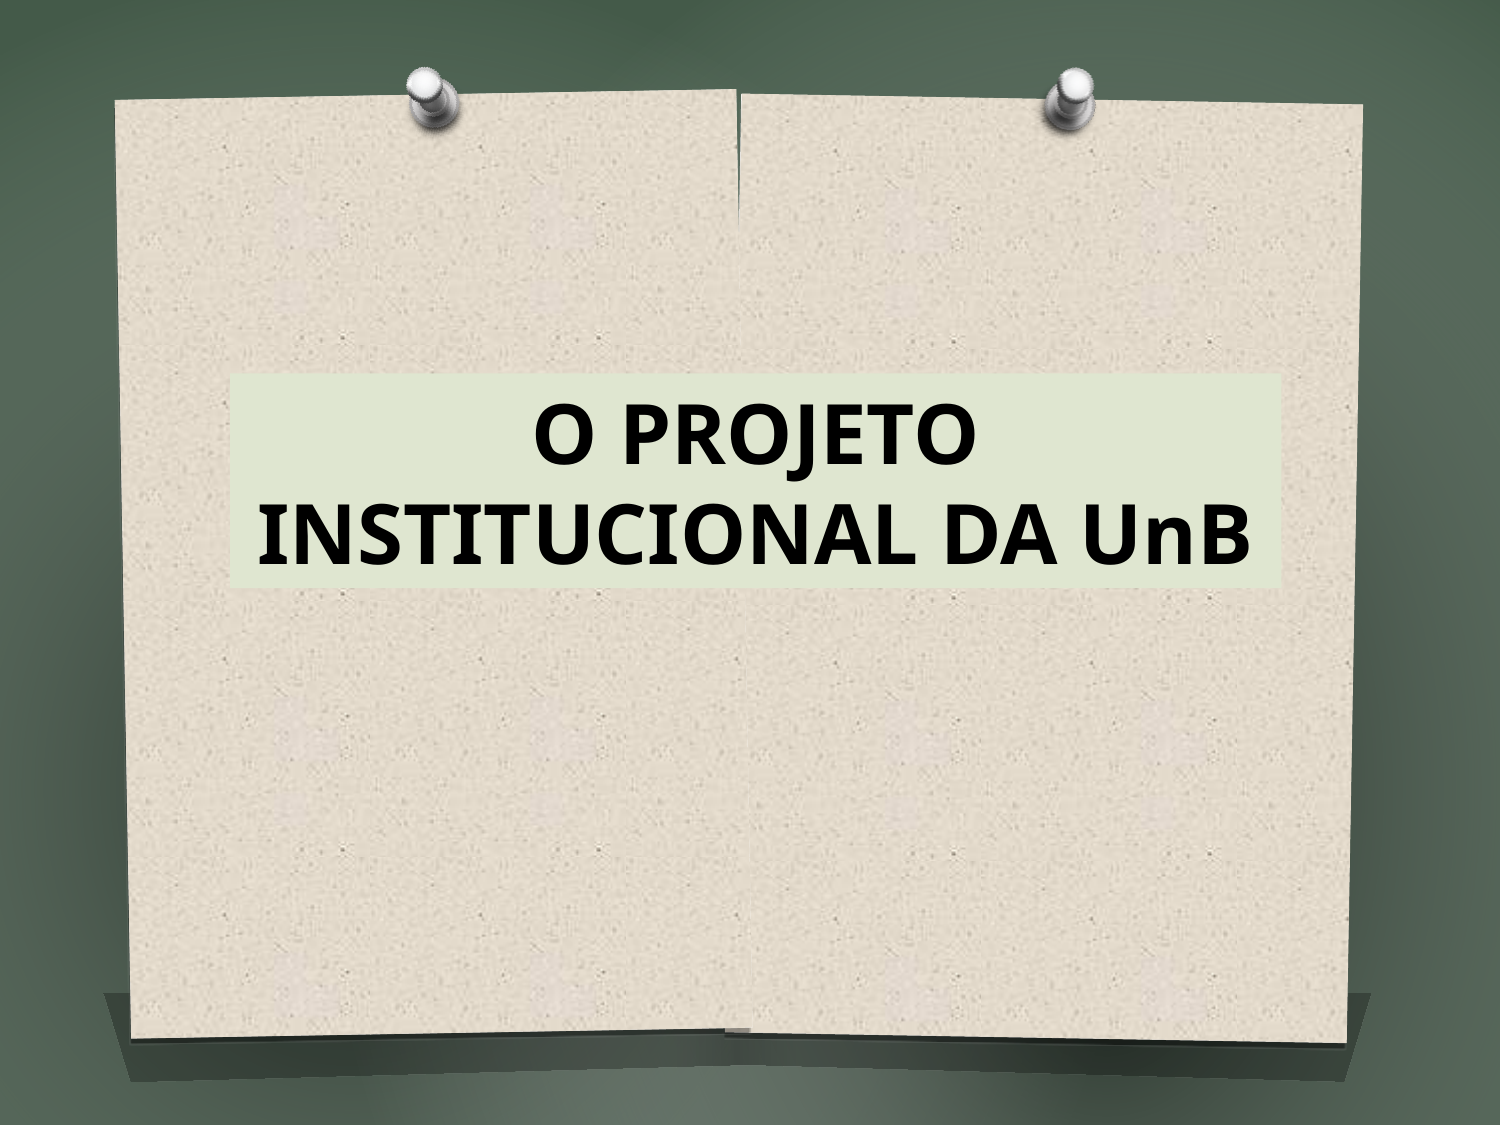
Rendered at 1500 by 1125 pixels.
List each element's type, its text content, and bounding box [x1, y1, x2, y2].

text_box O PROJETO INSTITUCIONAL DA UnB [230, 373, 1282, 589]
picture [114, 33, 1364, 1043]
